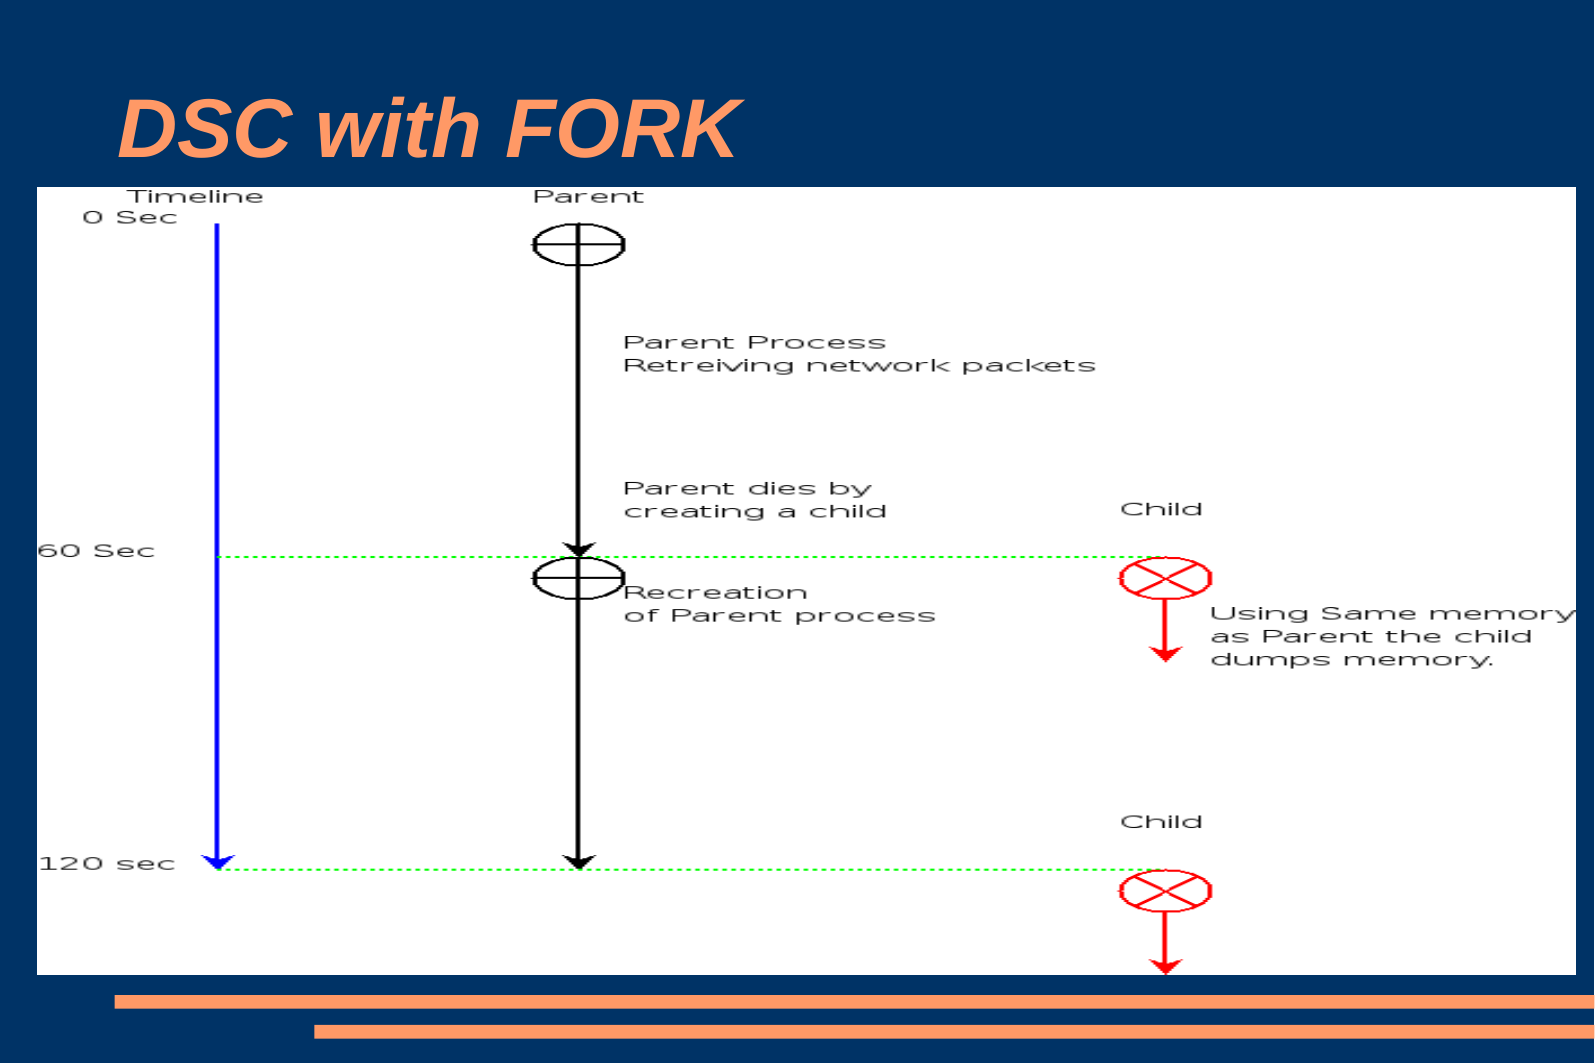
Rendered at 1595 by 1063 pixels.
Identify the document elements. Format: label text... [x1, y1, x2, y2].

title DSC with FORK [117, 39, 1479, 187]
picture [37, 187, 1576, 976]
